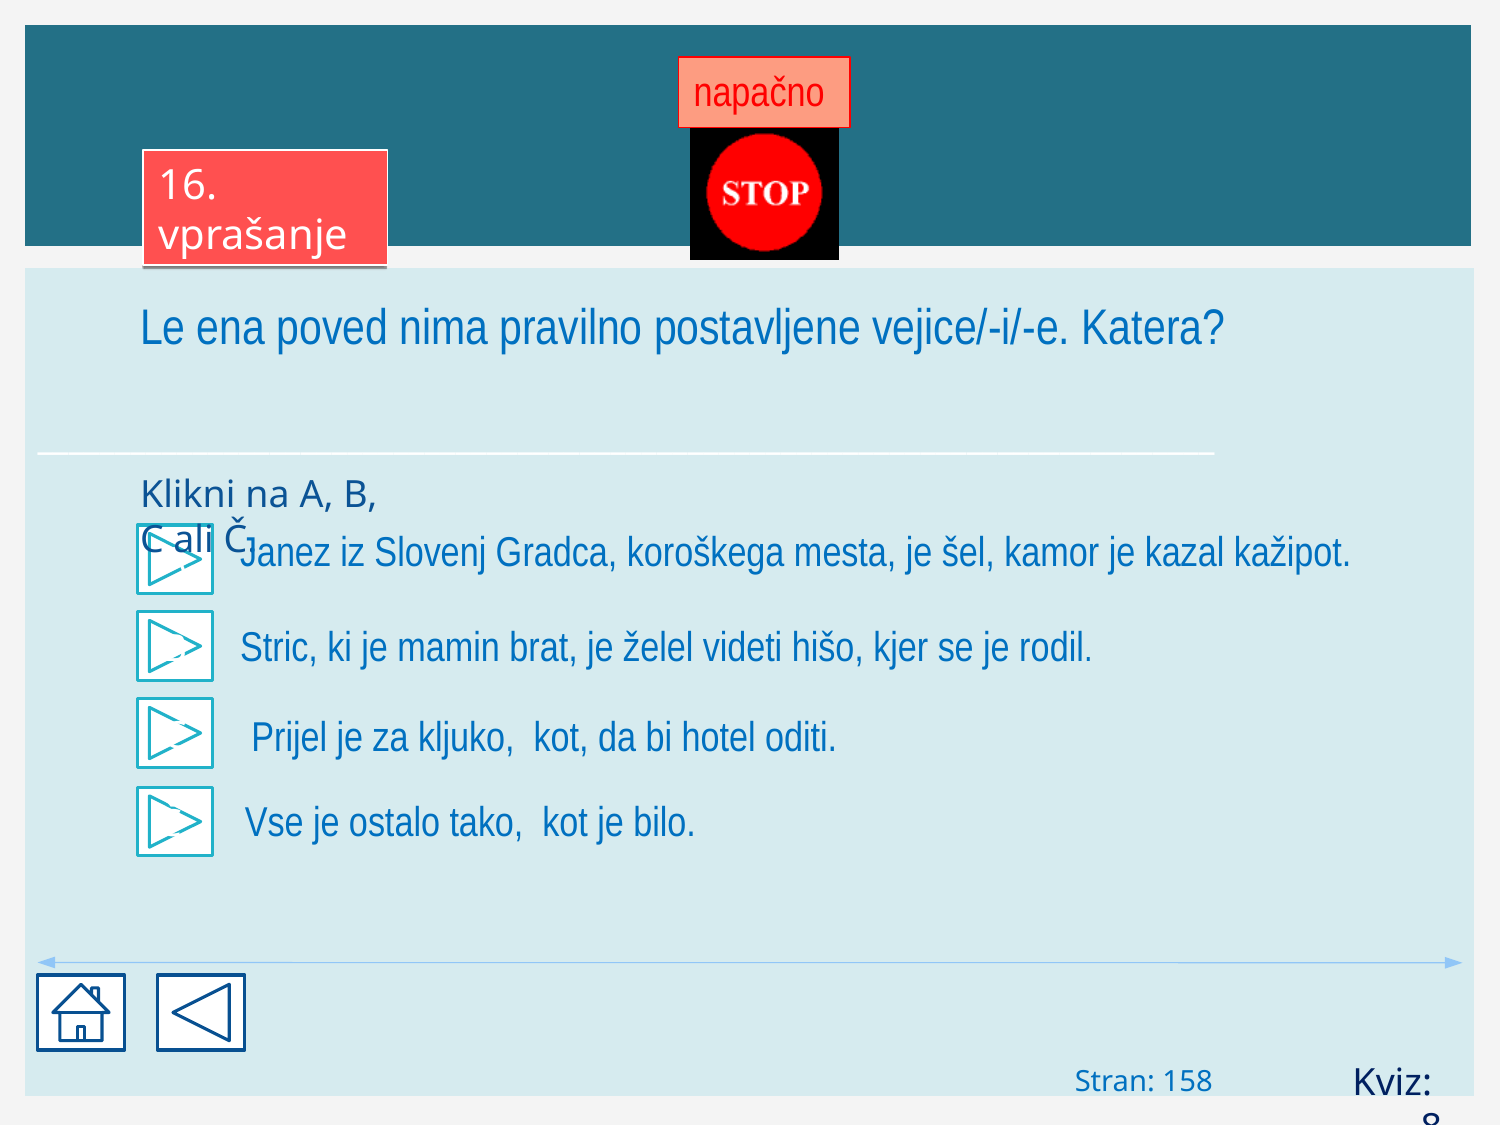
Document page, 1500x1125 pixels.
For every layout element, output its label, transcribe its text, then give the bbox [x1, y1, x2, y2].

text_box Klikni na A, B, C ali Č. [125, 466, 413, 524]
text_box Stran: 158 [975, 1055, 1313, 1106]
text_box Prijel je za kljuko, kot, da bi hotel oditi. [236, 702, 1362, 768]
text_box C [137, 698, 213, 768]
picture [690, 128, 839, 260]
text_box Stric, ki je mamin brat, je želel videti hišo, kjer se je rodil. [225, 612, 1375, 677]
text_box Vse je ostalo tako, kot je bilo. [229, 786, 1355, 853]
text_box A [137, 524, 213, 594]
text_box 16. vprašanje [143, 149, 388, 216]
text_box [0, 0, 1500, 1125]
text_box Janez iz Slovenj Gradca, koroškega mesta, je šel, kamor je kazal kažipot. [225, 517, 1463, 584]
text_box Le ena poved nima pravilno postavljene vejice/-i/-e. Katera? [125, 286, 1351, 363]
text_box Č. [137, 787, 213, 856]
text_box B [137, 611, 213, 681]
text_box [1426, 1116, 1435, 1124]
text_box napačno [678, 57, 850, 128]
text_box Kviz: 8 [1337, 1050, 1475, 1111]
text_box ____________________________________________________________________________ [22, 404, 1488, 466]
